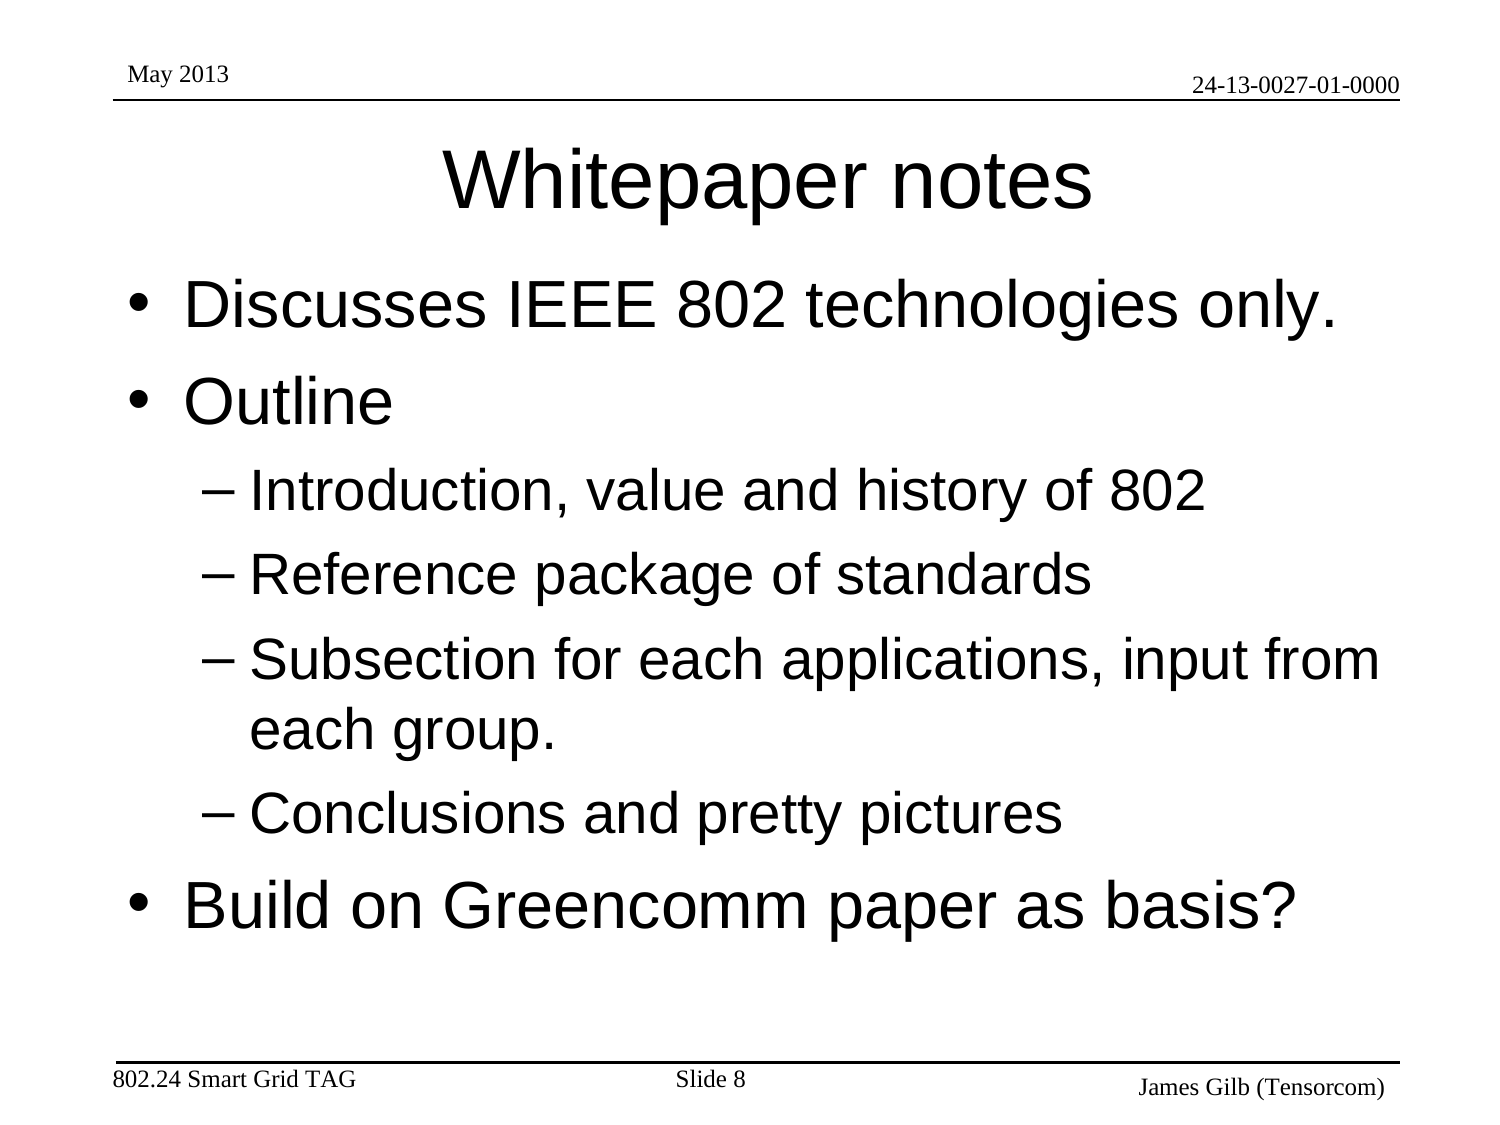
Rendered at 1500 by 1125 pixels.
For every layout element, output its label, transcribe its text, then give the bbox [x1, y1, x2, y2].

list Discusses IEEE 802 technologies only. Outline Introduction, value and history of 802 Reference package of standards Subsection for each applications, input from each group. Conclusions and pretty pictures Build on Greencomm paper as basis? [112, 253, 1426, 1056]
title Whitepaper notes [112, 112, 1426, 238]
